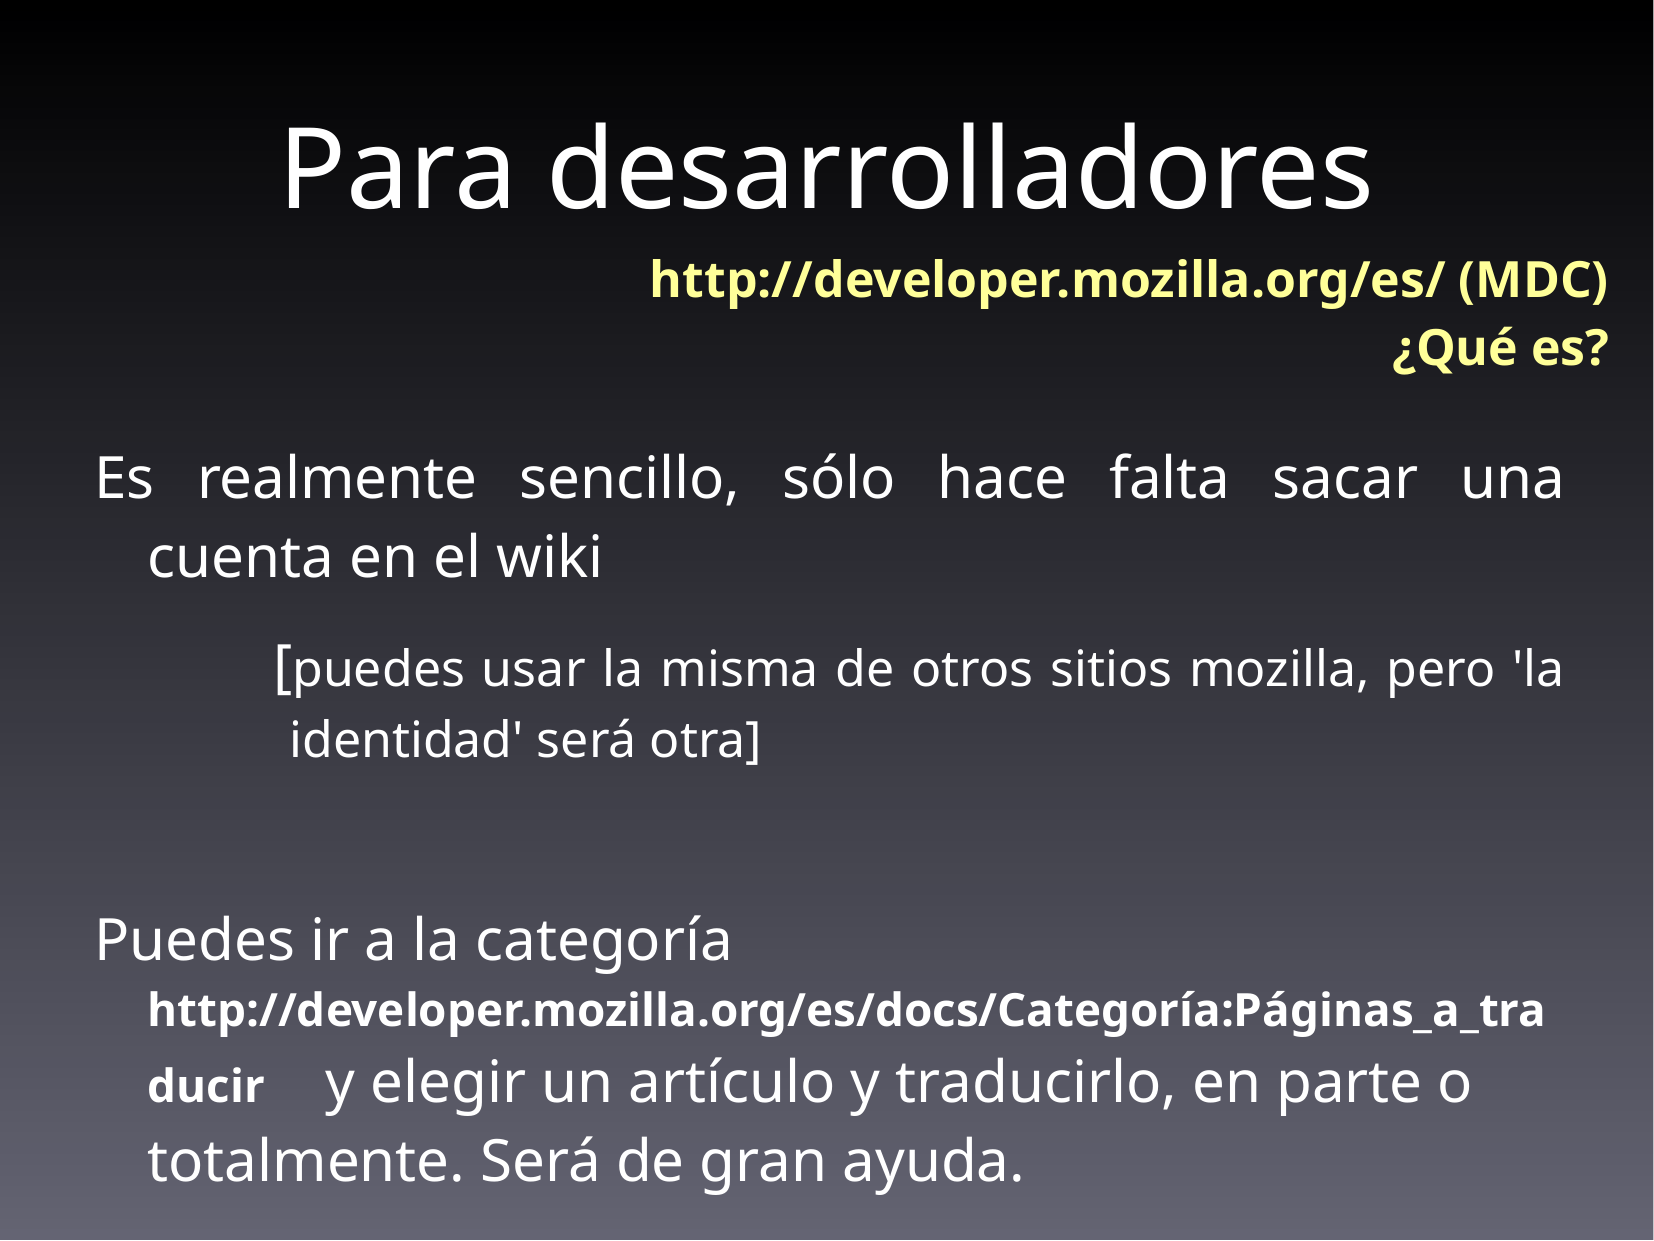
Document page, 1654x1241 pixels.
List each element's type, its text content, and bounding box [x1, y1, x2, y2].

list Es realmente sencillo, sólo hace falta sacar una cuenta en el wiki [puedes usar la misma de otros sitios mozilla, pero 'la identidad' será otra] Puedes ir a la categoría http://developer.mozilla.org/es/docs/Categoría:Páginas_a_traducir y elegir un artículo y traducirlo, en parte o totalmente. Será de gran ayuda. [76, 436, 1565, 1241]
title Para desarrolladores [29, 61, 1625, 269]
text_box http://developer.mozilla.org/es/ (MDC) ¿Qué es? [59, 236, 1625, 367]
